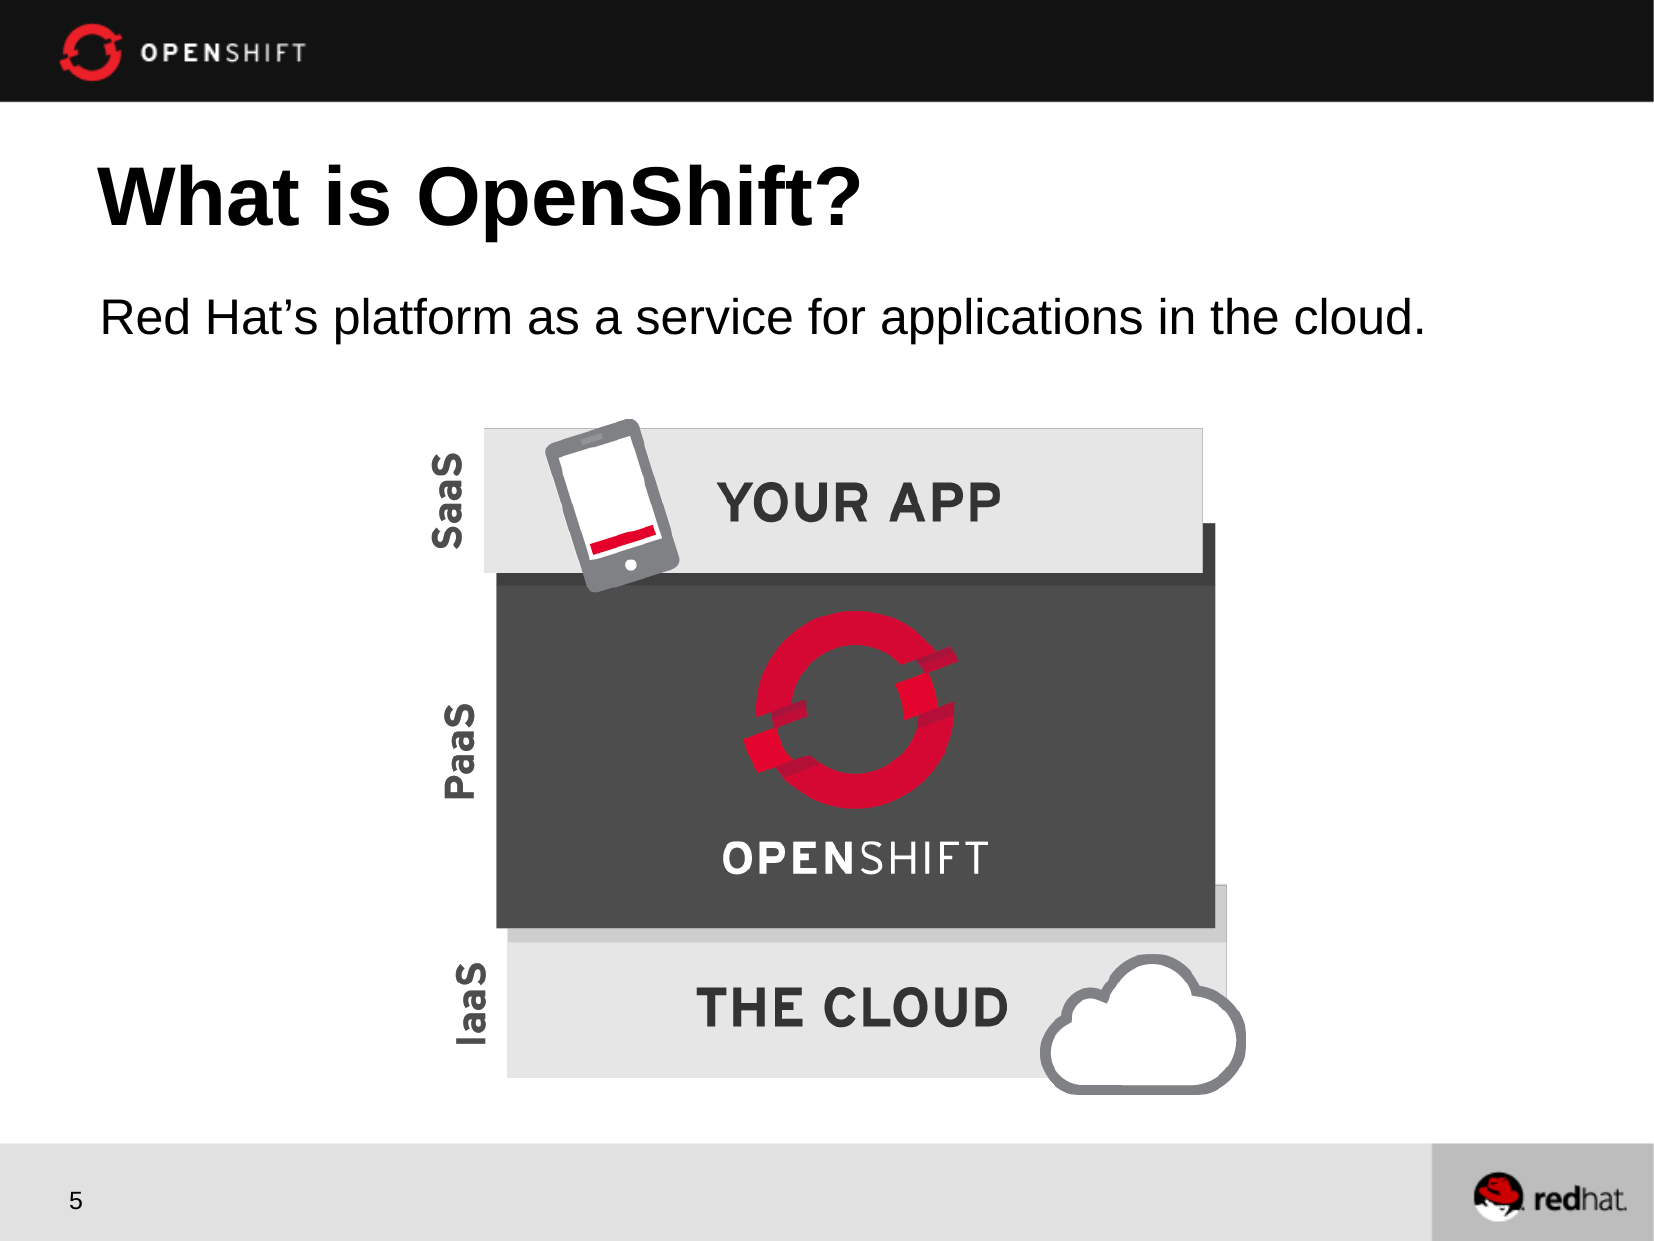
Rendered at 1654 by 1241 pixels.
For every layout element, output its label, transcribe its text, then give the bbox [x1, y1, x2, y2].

text_box What is OpenShift? [82, 143, 1571, 331]
picture [0, 0, 1654, 1241]
text_box Red Hat’s platform as a service for applications in the cloud. [84, 331, 1569, 990]
